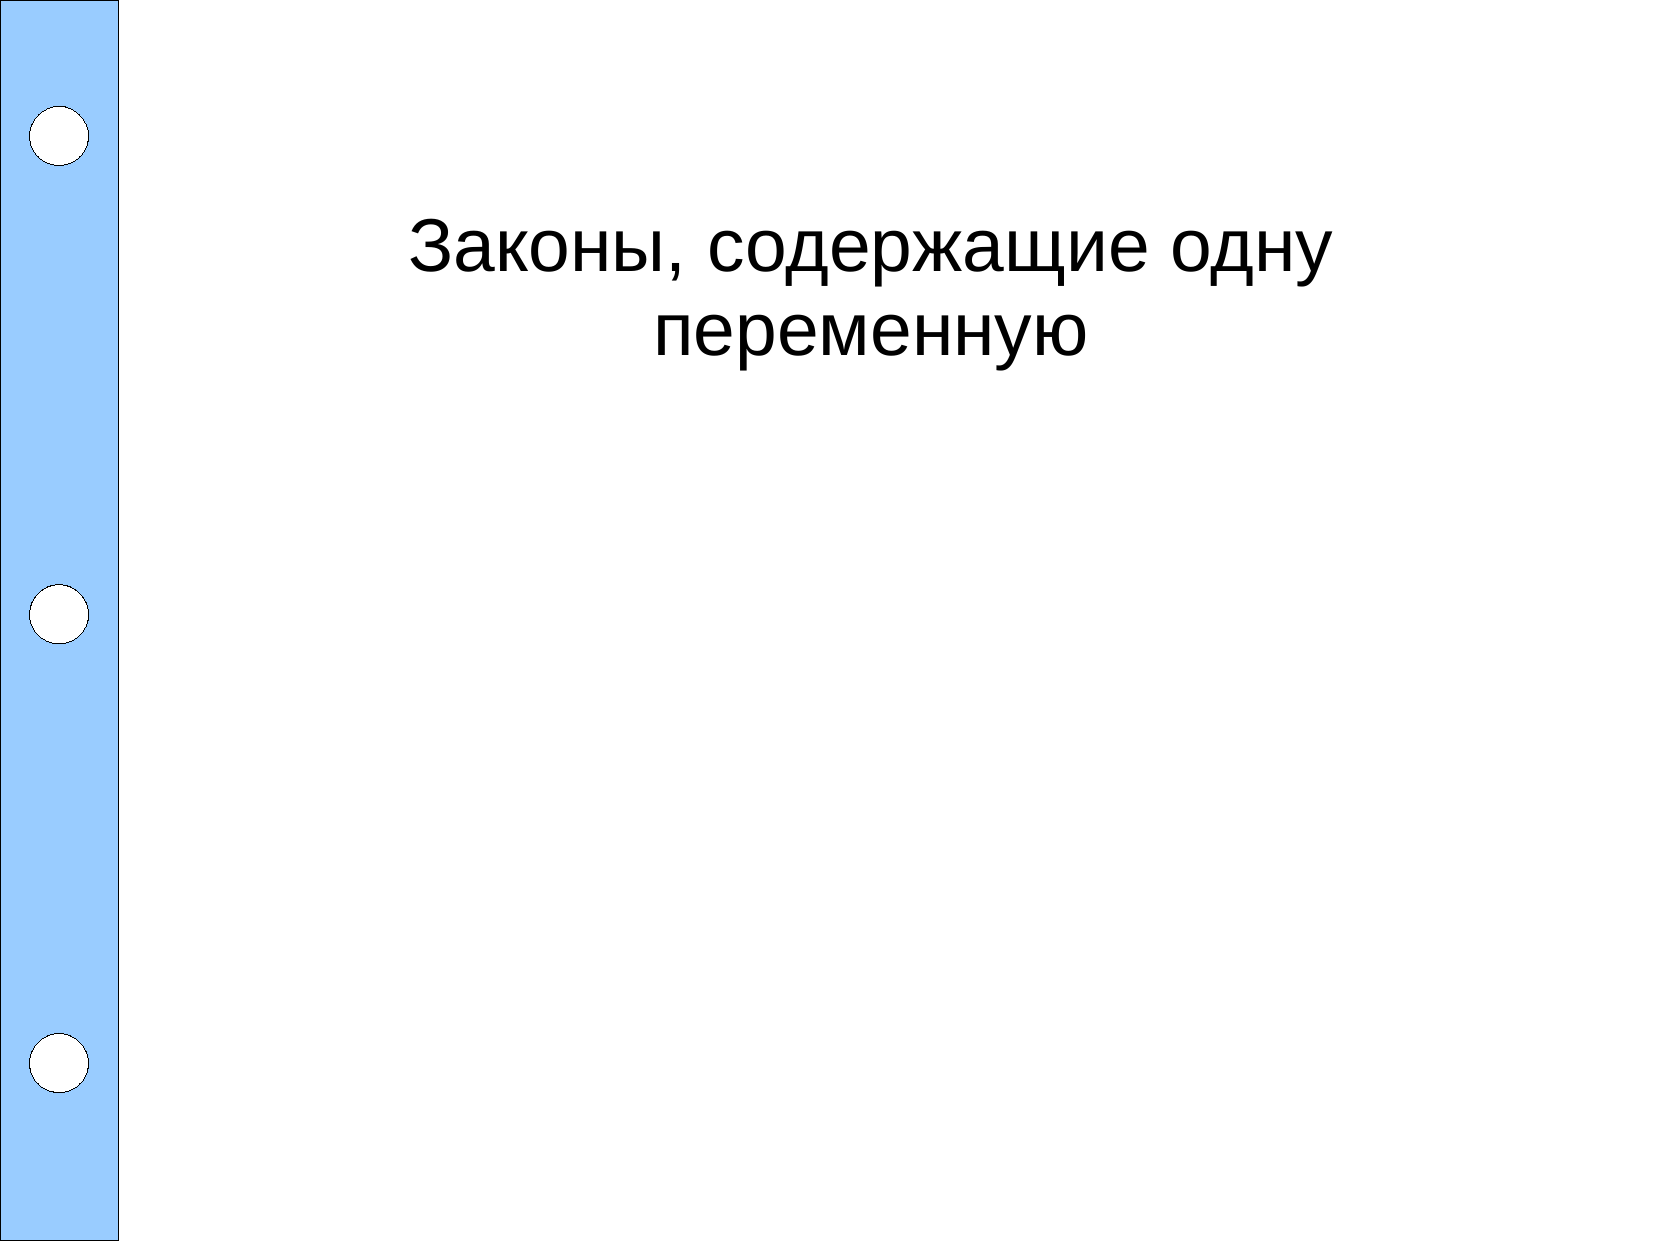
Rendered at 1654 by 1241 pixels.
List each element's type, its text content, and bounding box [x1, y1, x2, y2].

text_box [0, 0, 119, 1241]
text_box Законы, содержащие одну переменную [295, 196, 1447, 380]
